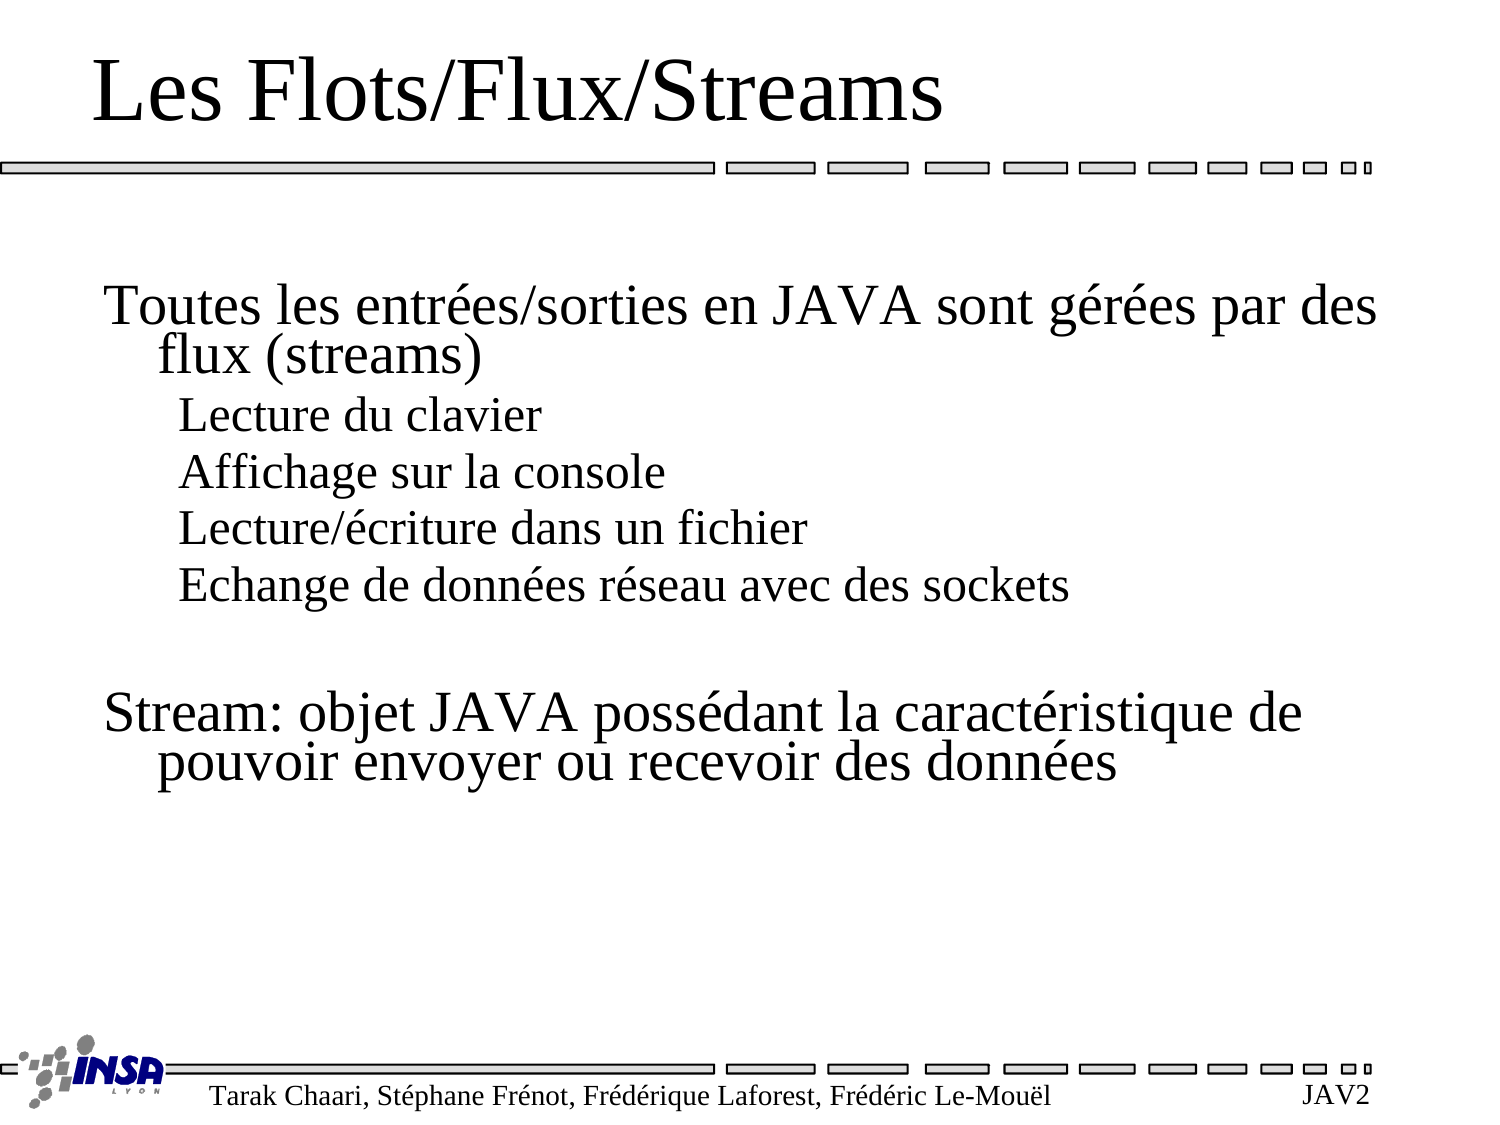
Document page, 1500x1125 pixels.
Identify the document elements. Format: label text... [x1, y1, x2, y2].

title Les Flots/Flux/Streams [76, 37, 1388, 150]
list Toutes les entrées/sorties en JAVA sont gérées par des flux (streams)‏ Lecture du clavier Affichage sur la console Lecture/écriture dans un fichier Echange de données réseau avec des sockets Stream: objet JAVA possédant la caractéristique de pouvoir envoyer ou recevoir des données [88, 277, 1447, 953]
